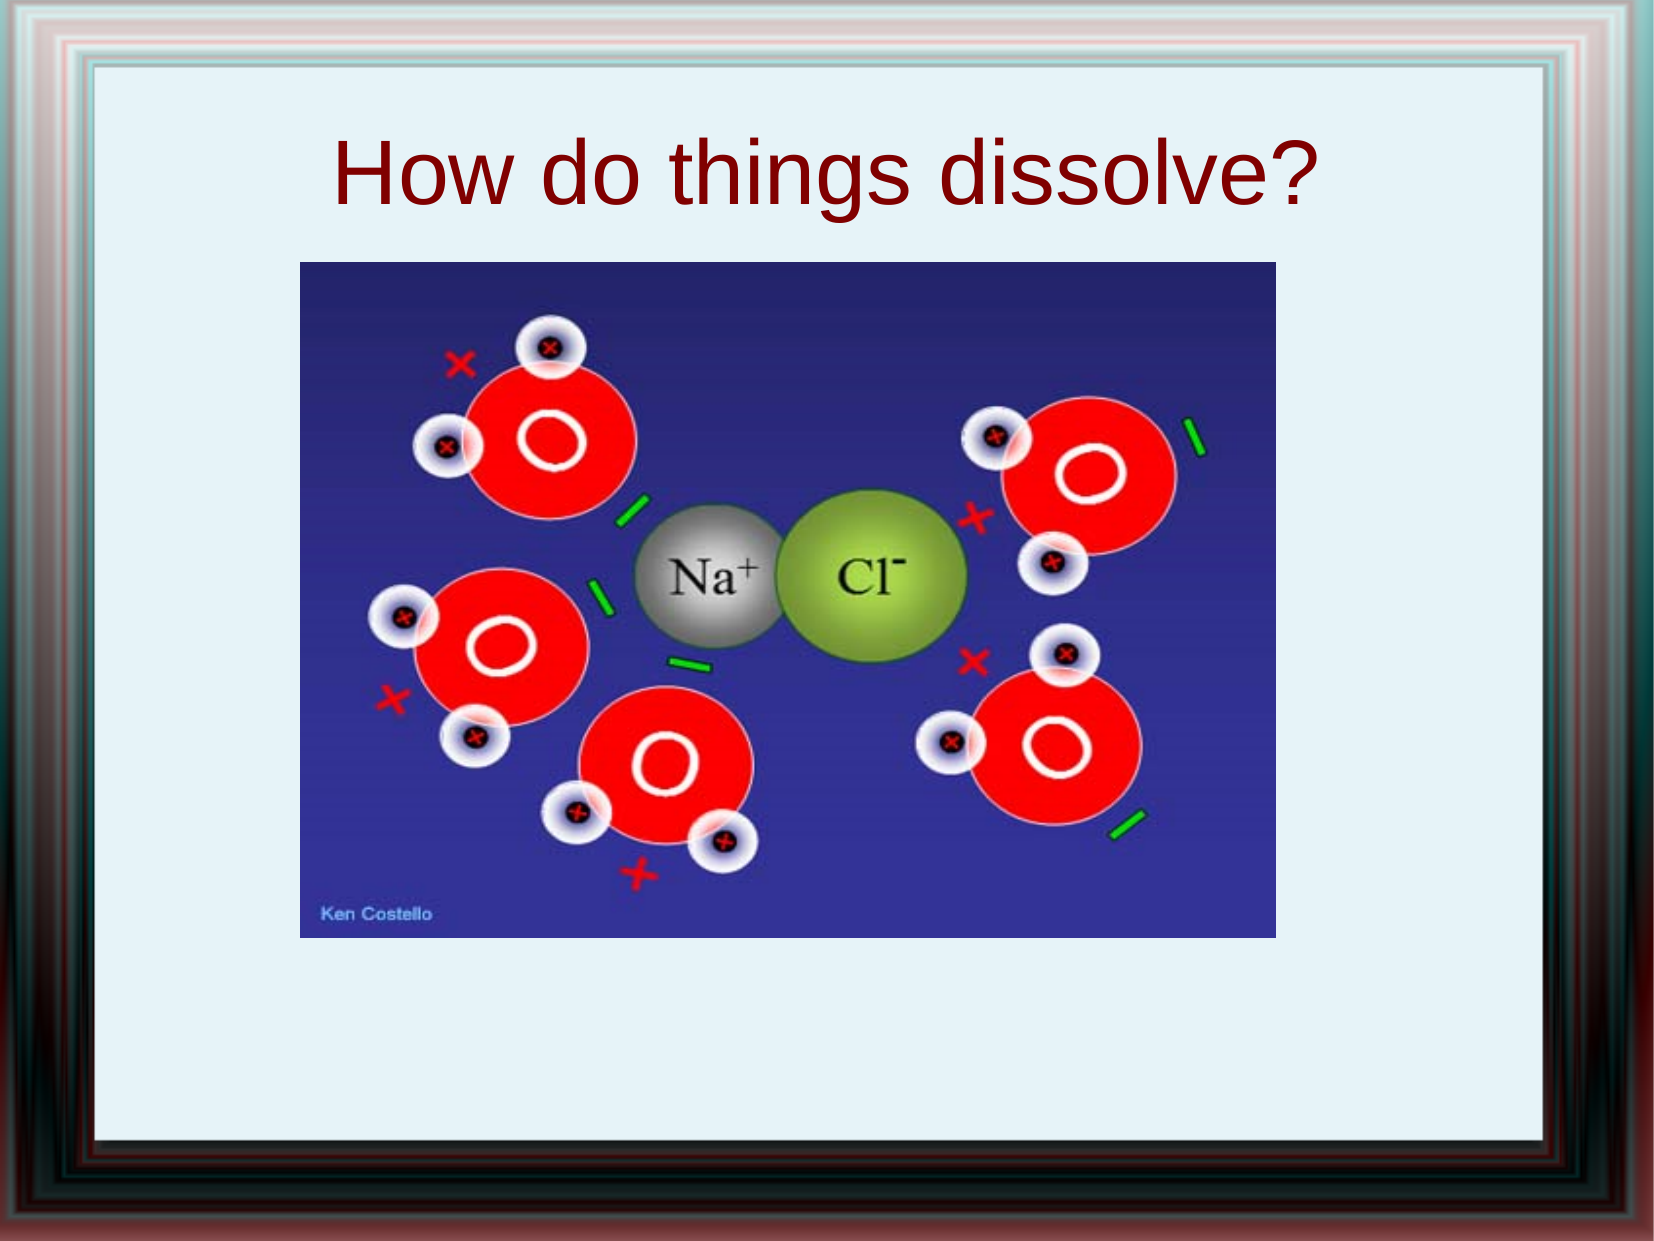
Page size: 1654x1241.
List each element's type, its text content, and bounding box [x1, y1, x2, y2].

title How do things dissolve? [118, 88, 1536, 257]
picture [0, 0, 1654, 1241]
